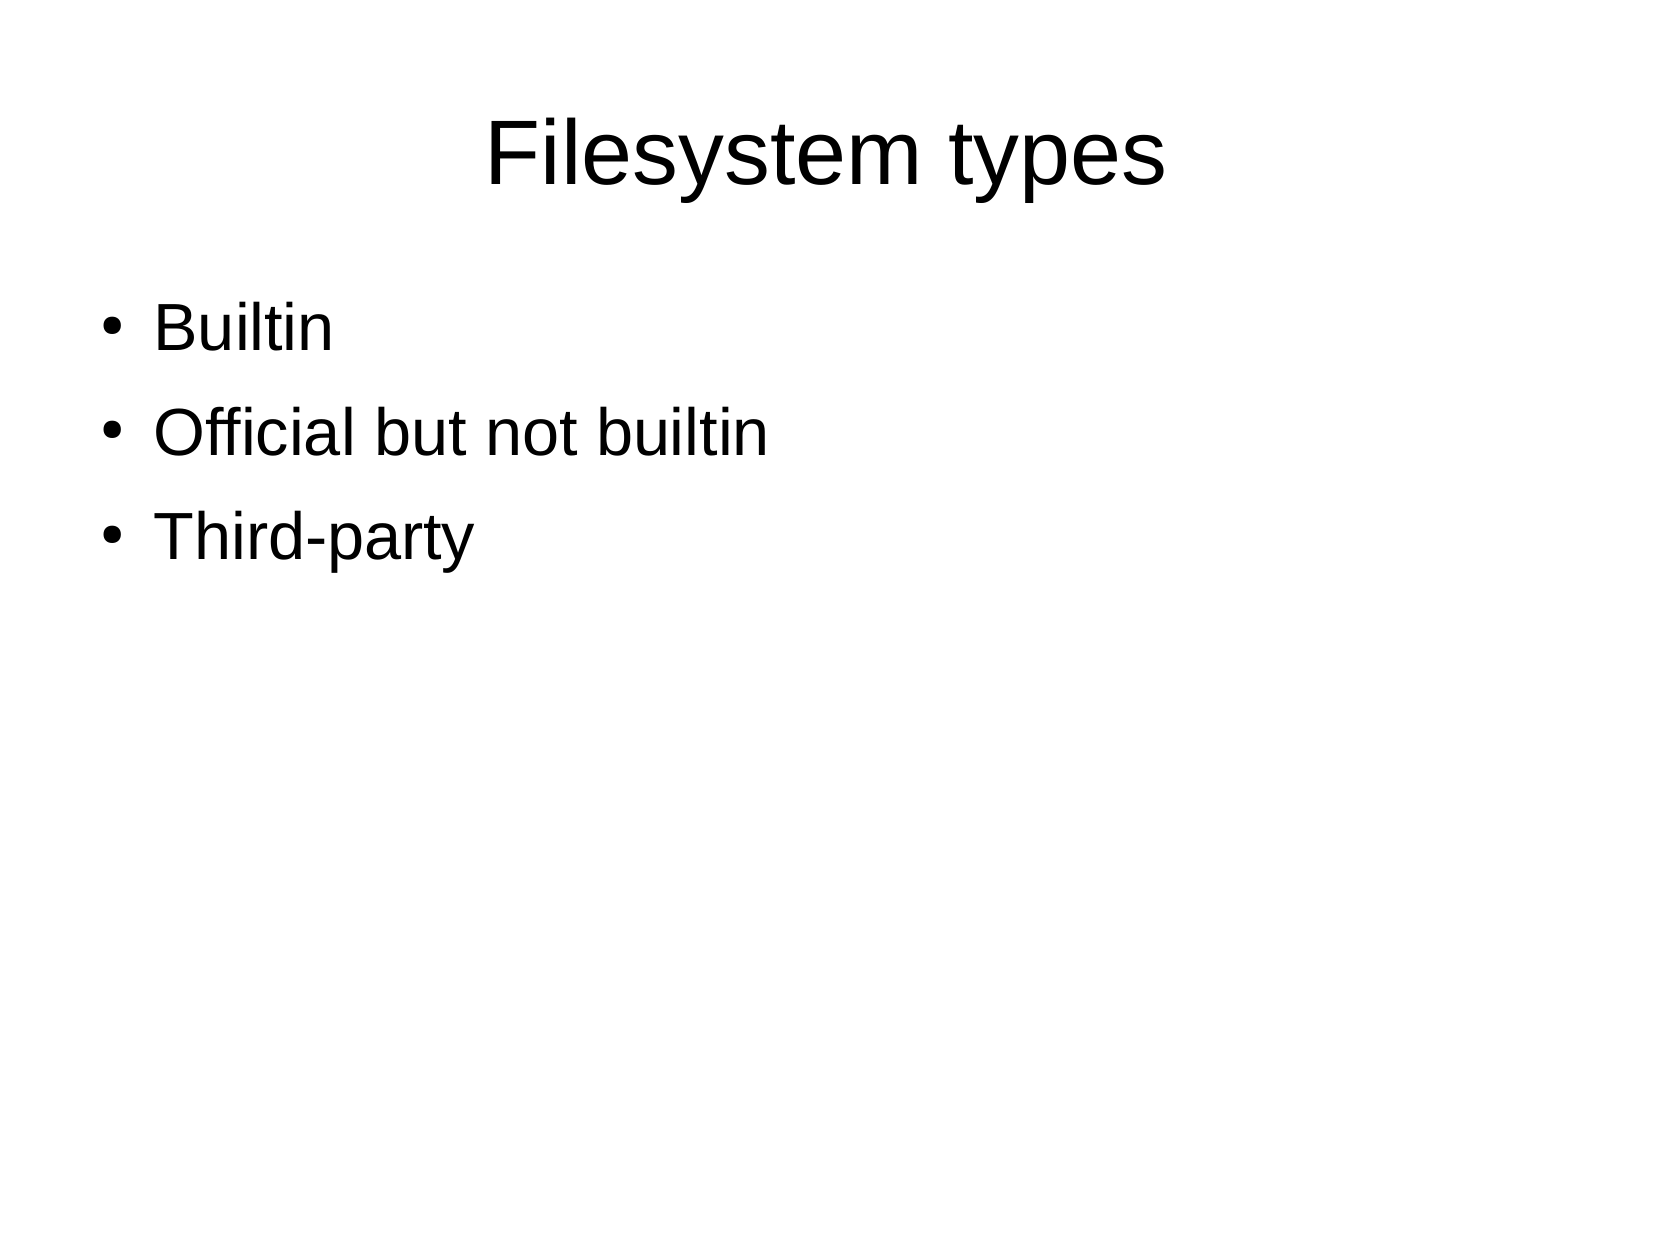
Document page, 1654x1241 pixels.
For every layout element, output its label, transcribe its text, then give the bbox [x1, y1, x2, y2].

list Builtin Official but not builtin Third-party [82, 290, 1571, 1010]
title Filesystem types [82, 49, 1571, 257]
